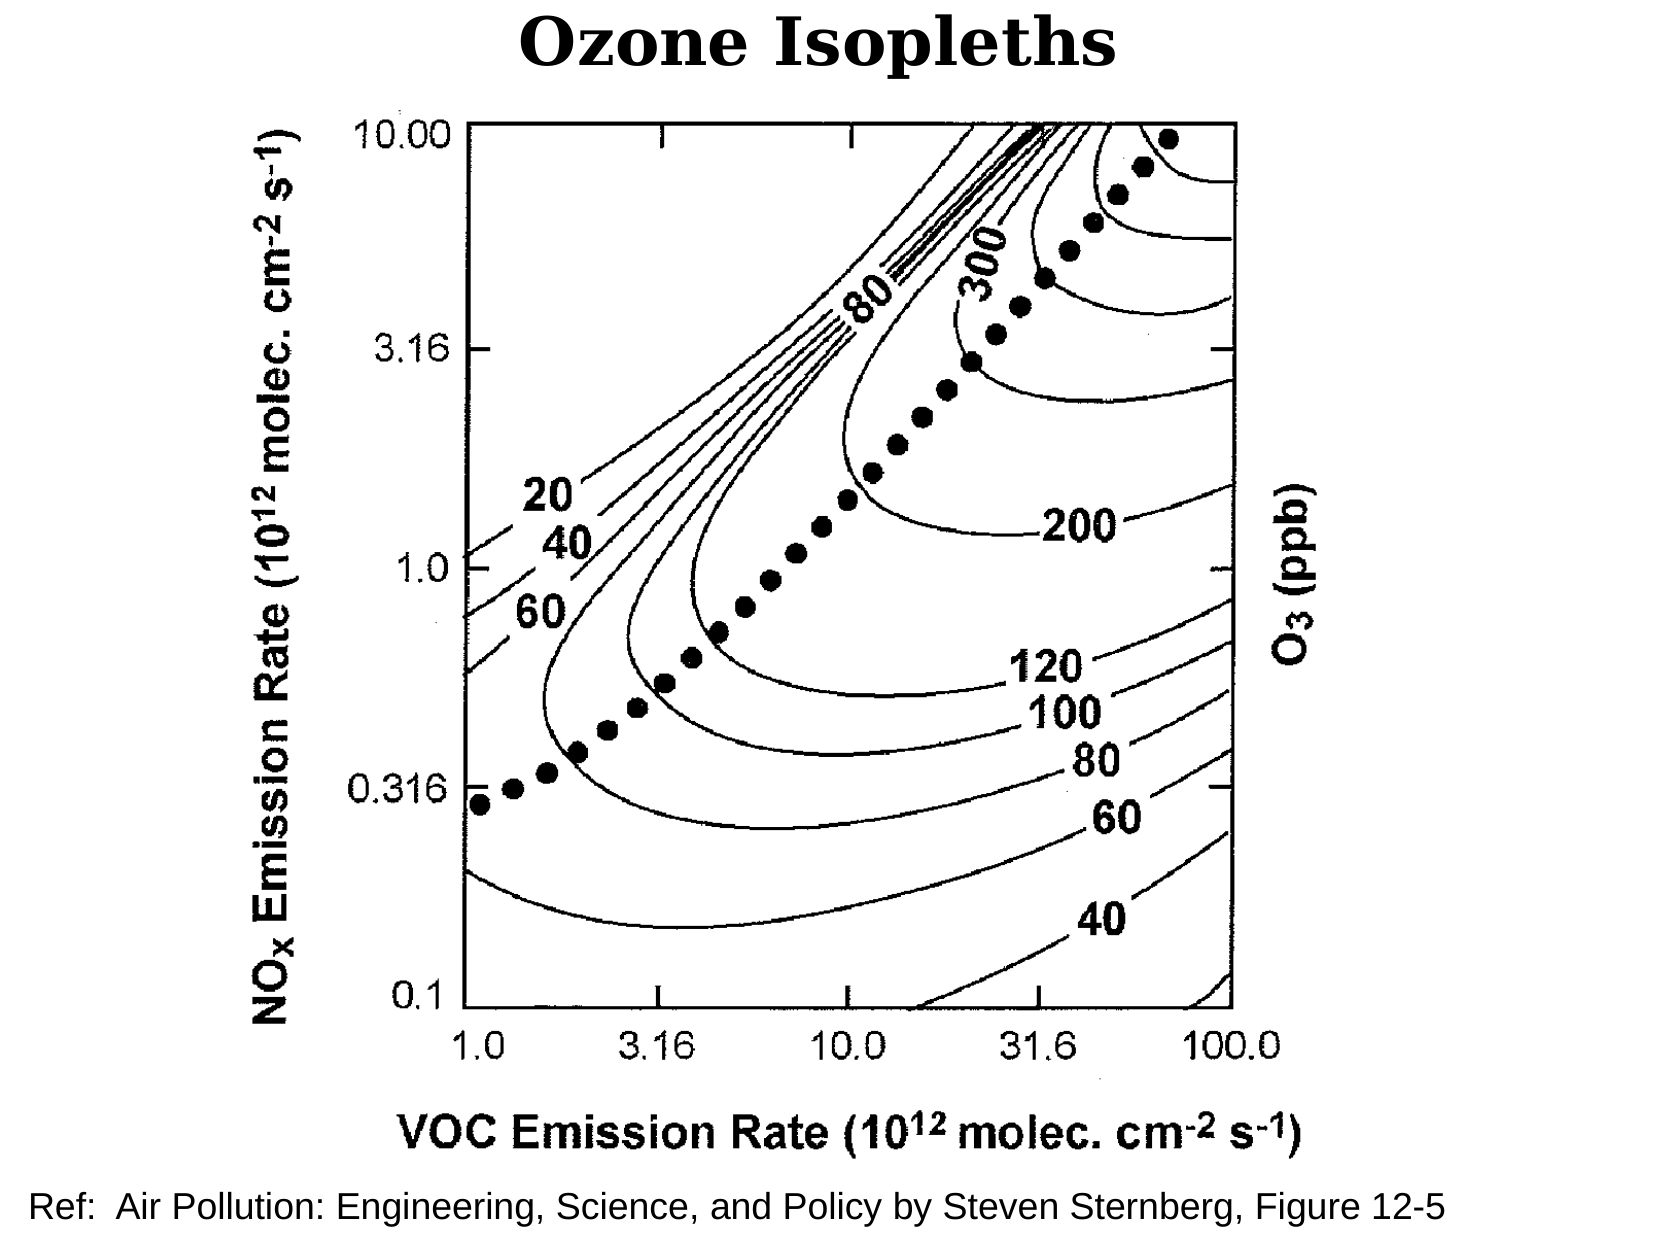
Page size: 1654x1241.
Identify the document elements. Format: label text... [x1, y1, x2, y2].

text_box Ref: Air Pollution: Engineering, Science, and Policy by Steven Sternberg, Figure 12-5 [28, 1181, 1640, 1227]
text_box Ozone Isopleths [12, 5, 1625, 81]
picture [0, 0, 1654, 1241]
